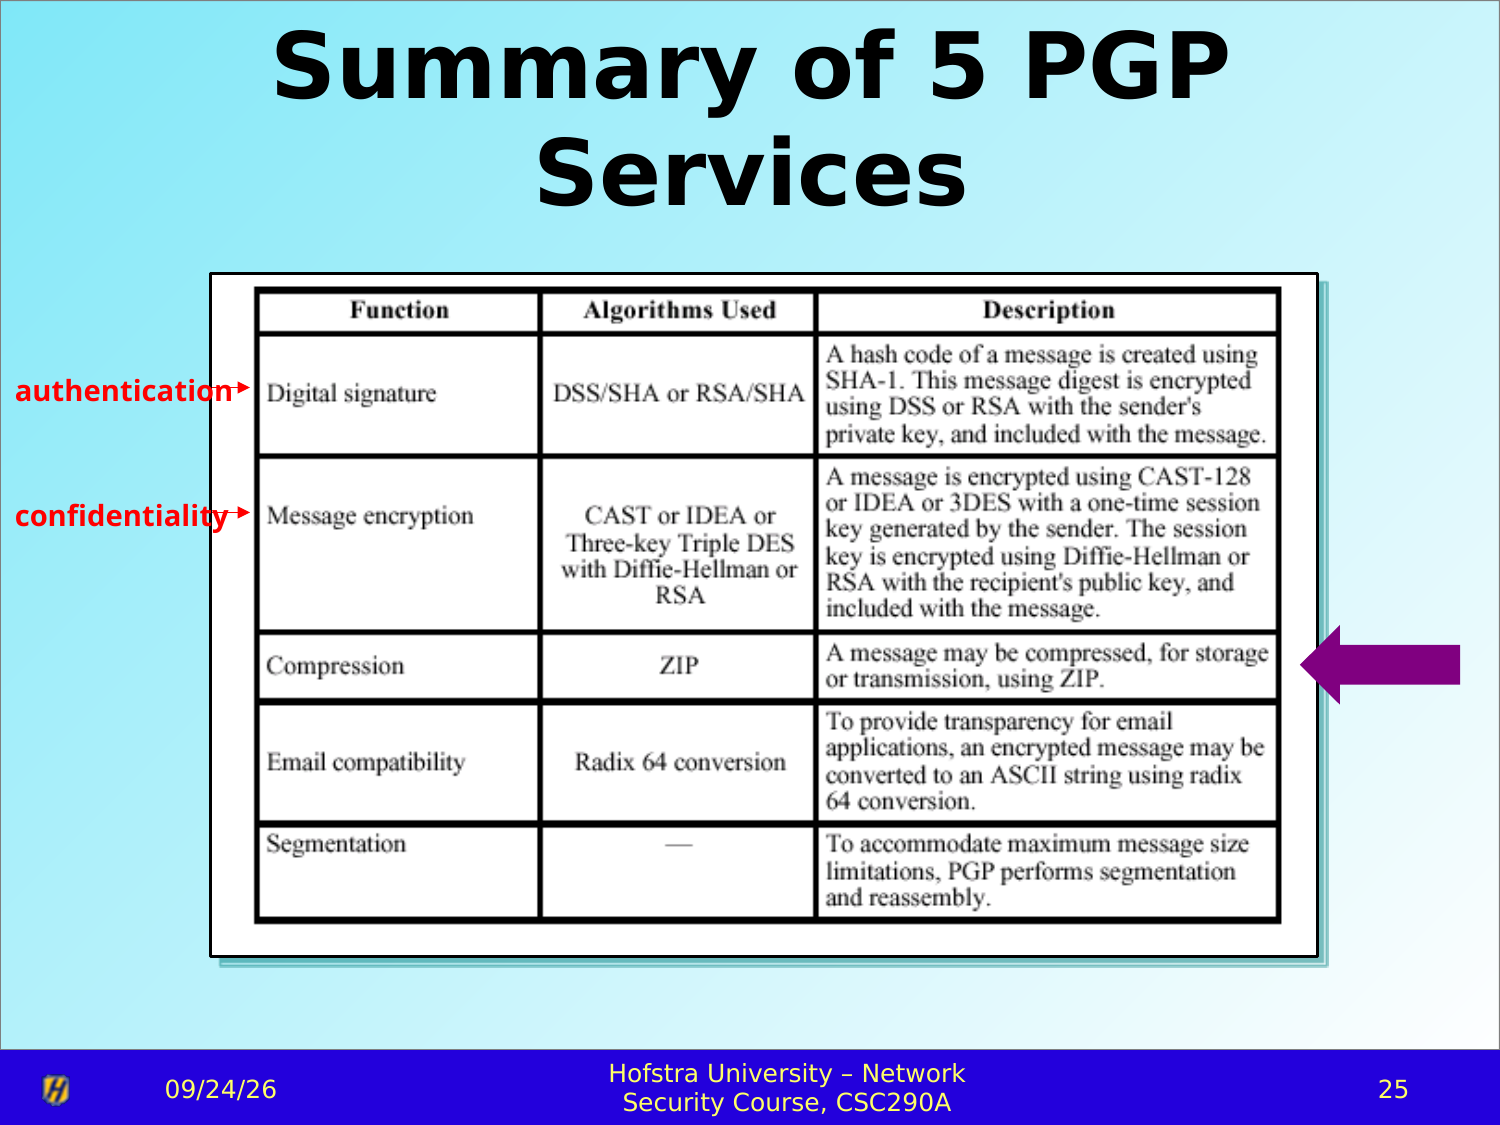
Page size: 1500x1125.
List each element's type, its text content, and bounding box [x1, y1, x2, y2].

picture [37, 1072, 76, 1110]
text_box confidentiality [0, 487, 245, 543]
text_box [1299, 624, 1461, 705]
title Summary of 5 PGP Services [112, 5, 1391, 236]
picture [212, 274, 1317, 956]
text_box authentication [0, 362, 249, 418]
